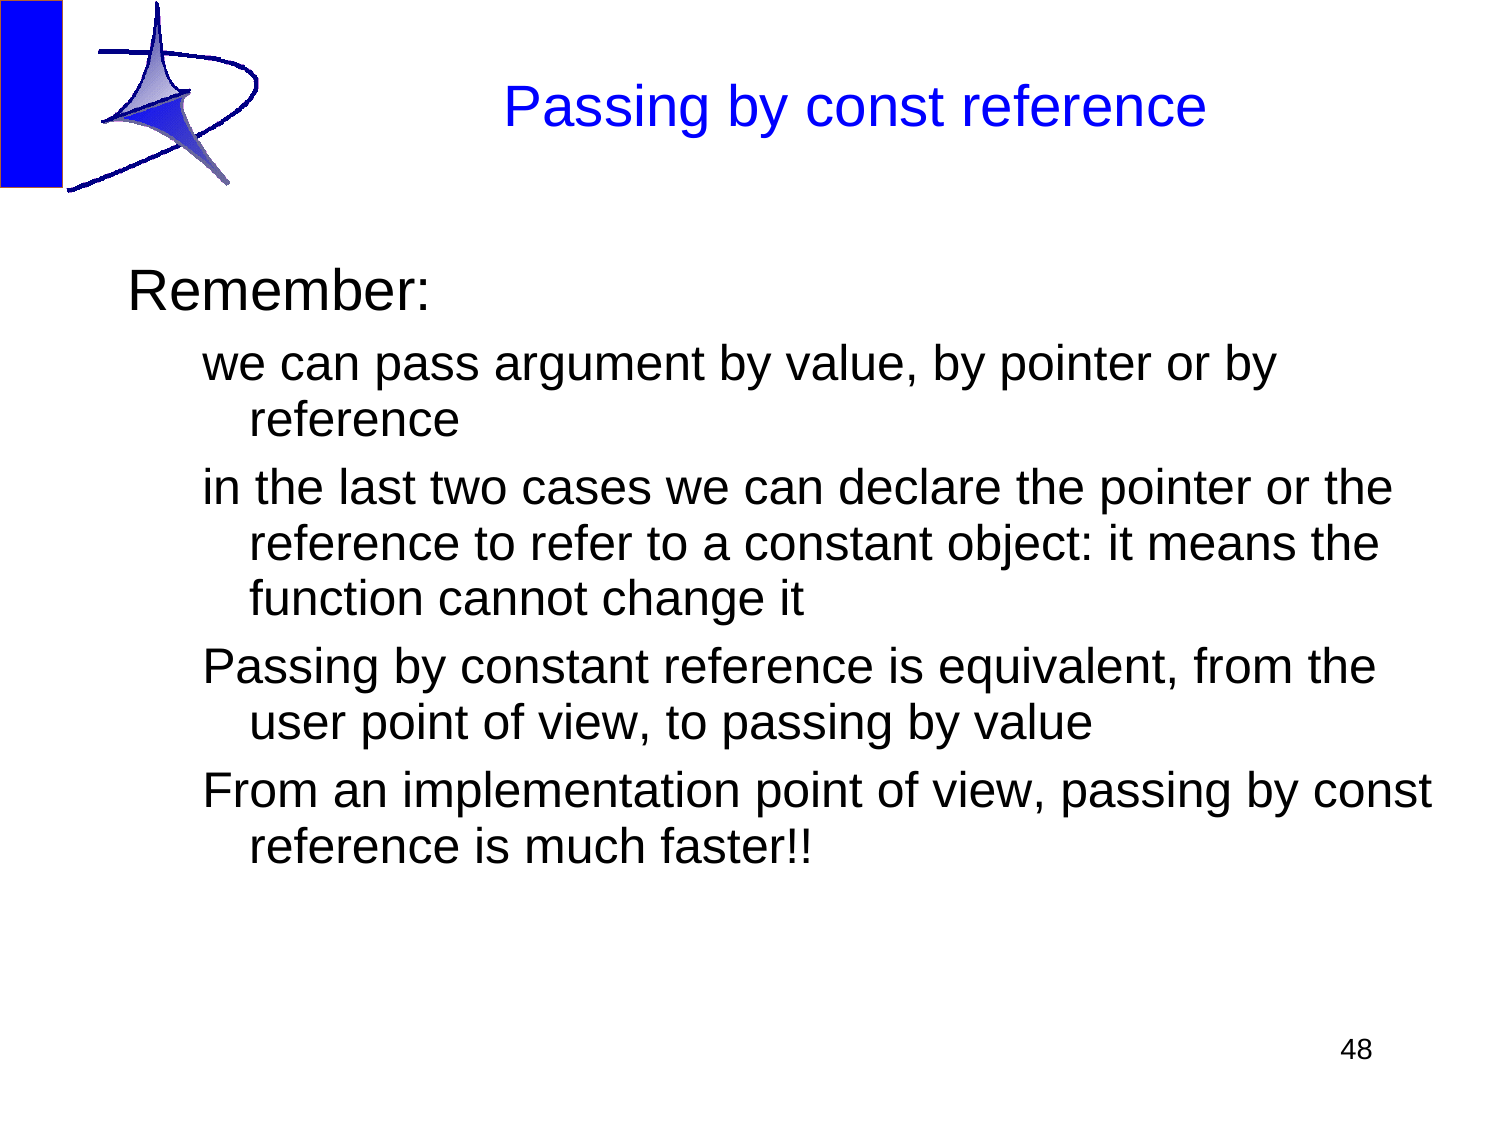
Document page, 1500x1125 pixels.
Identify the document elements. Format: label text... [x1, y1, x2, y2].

picture [62, 0, 263, 197]
title Passing by const reference [262, 24, 1450, 188]
list Remember: we can pass argument by value, by pointer or by reference in the last two cases we can declare the pointer or the reference to refer to a constant object: it means the function cannot change it Passing by constant reference is equivalent, from the user point of view, to passing by value From an implementation point of view, passing by const reference is much faster!! [112, 249, 1450, 1001]
